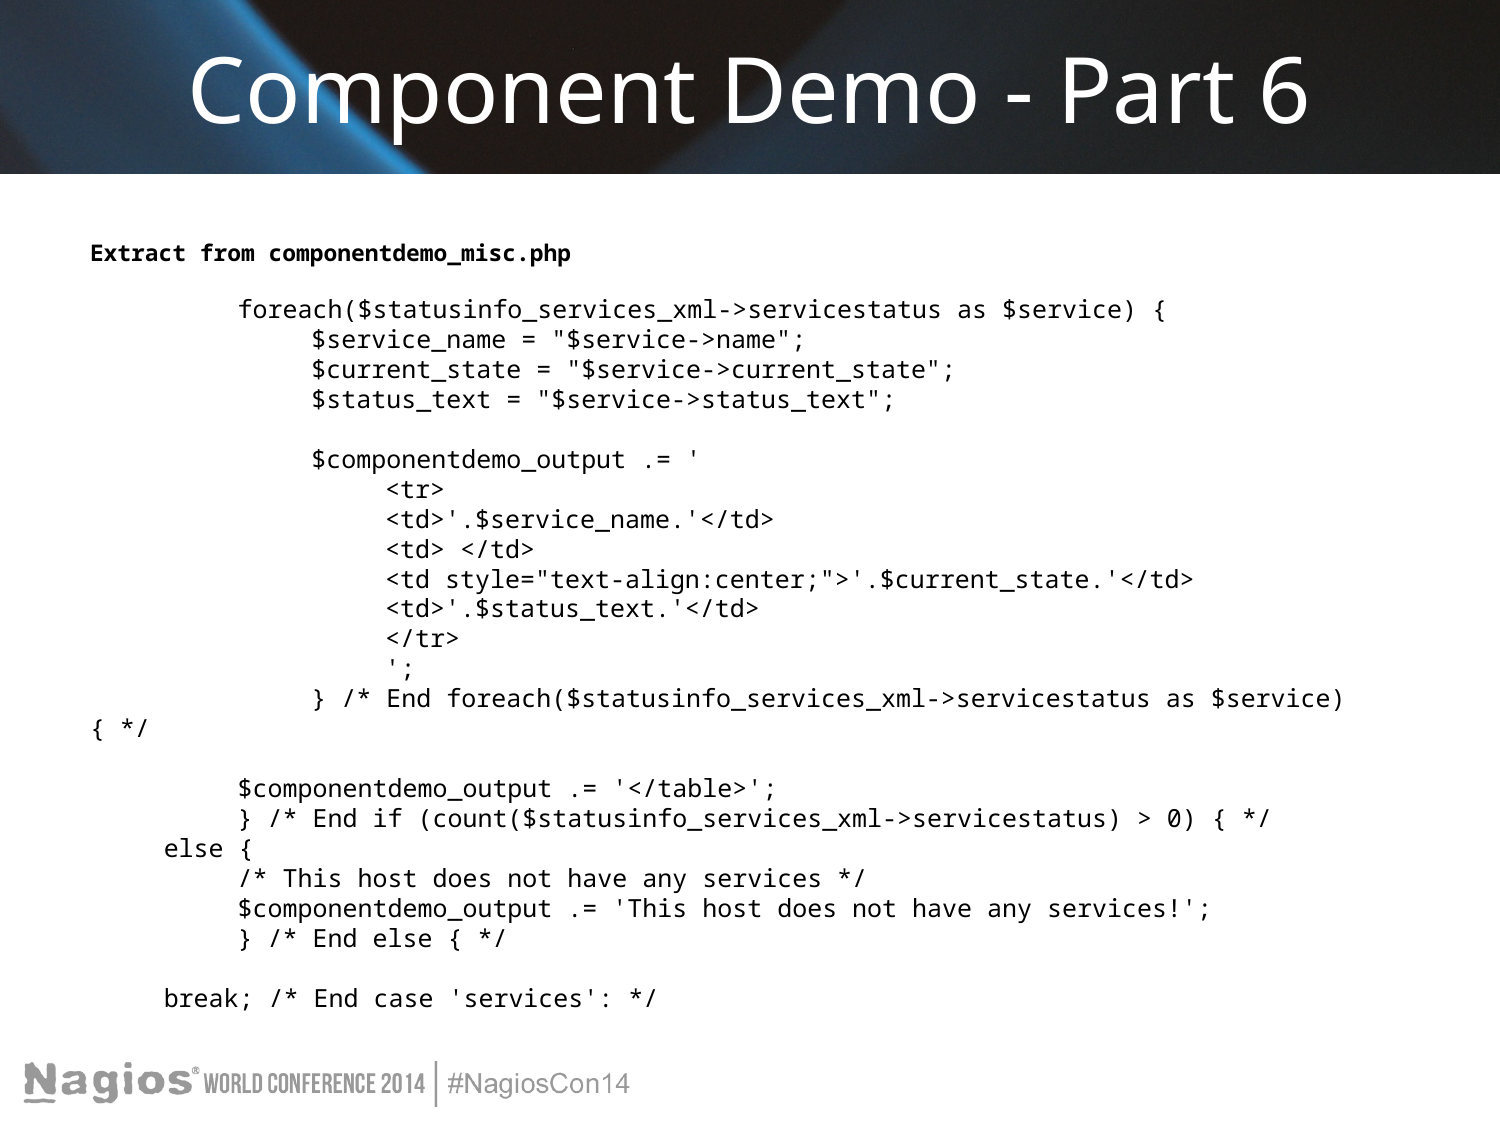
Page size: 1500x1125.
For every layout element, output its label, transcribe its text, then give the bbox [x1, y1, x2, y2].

list Extract from componentdemo_misc.php foreach($statusinfo_services_xml->servicestatus as $service) { $service_name = "$service->name"; $current_state = "$service->current_state"; $status_text = "$service->status_text"; $componentdemo_output .= ' <tr> <td>'.$service_name.'</td> <td> </td> <td style="text-align:center;">'.$current_state.'</td> <td>'.$status_text.'</td> </tr> '; } /* End foreach($statusinfo_services_xml->servicestatus as $service) { */ $componentdemo_output .= '</table>'; } /* End if (count($statusinfo_services_xml->servicestatus) > 0) { */ else { /* This host does not have any services */ $componentdemo_output .= 'This host does not have any services!'; } /* End else { */ break; /* End case 'services': */ [75, 231, 1426, 1016]
picture [12, 1040, 638, 1125]
title Component Demo - Part 6 [0, 0, 1500, 174]
